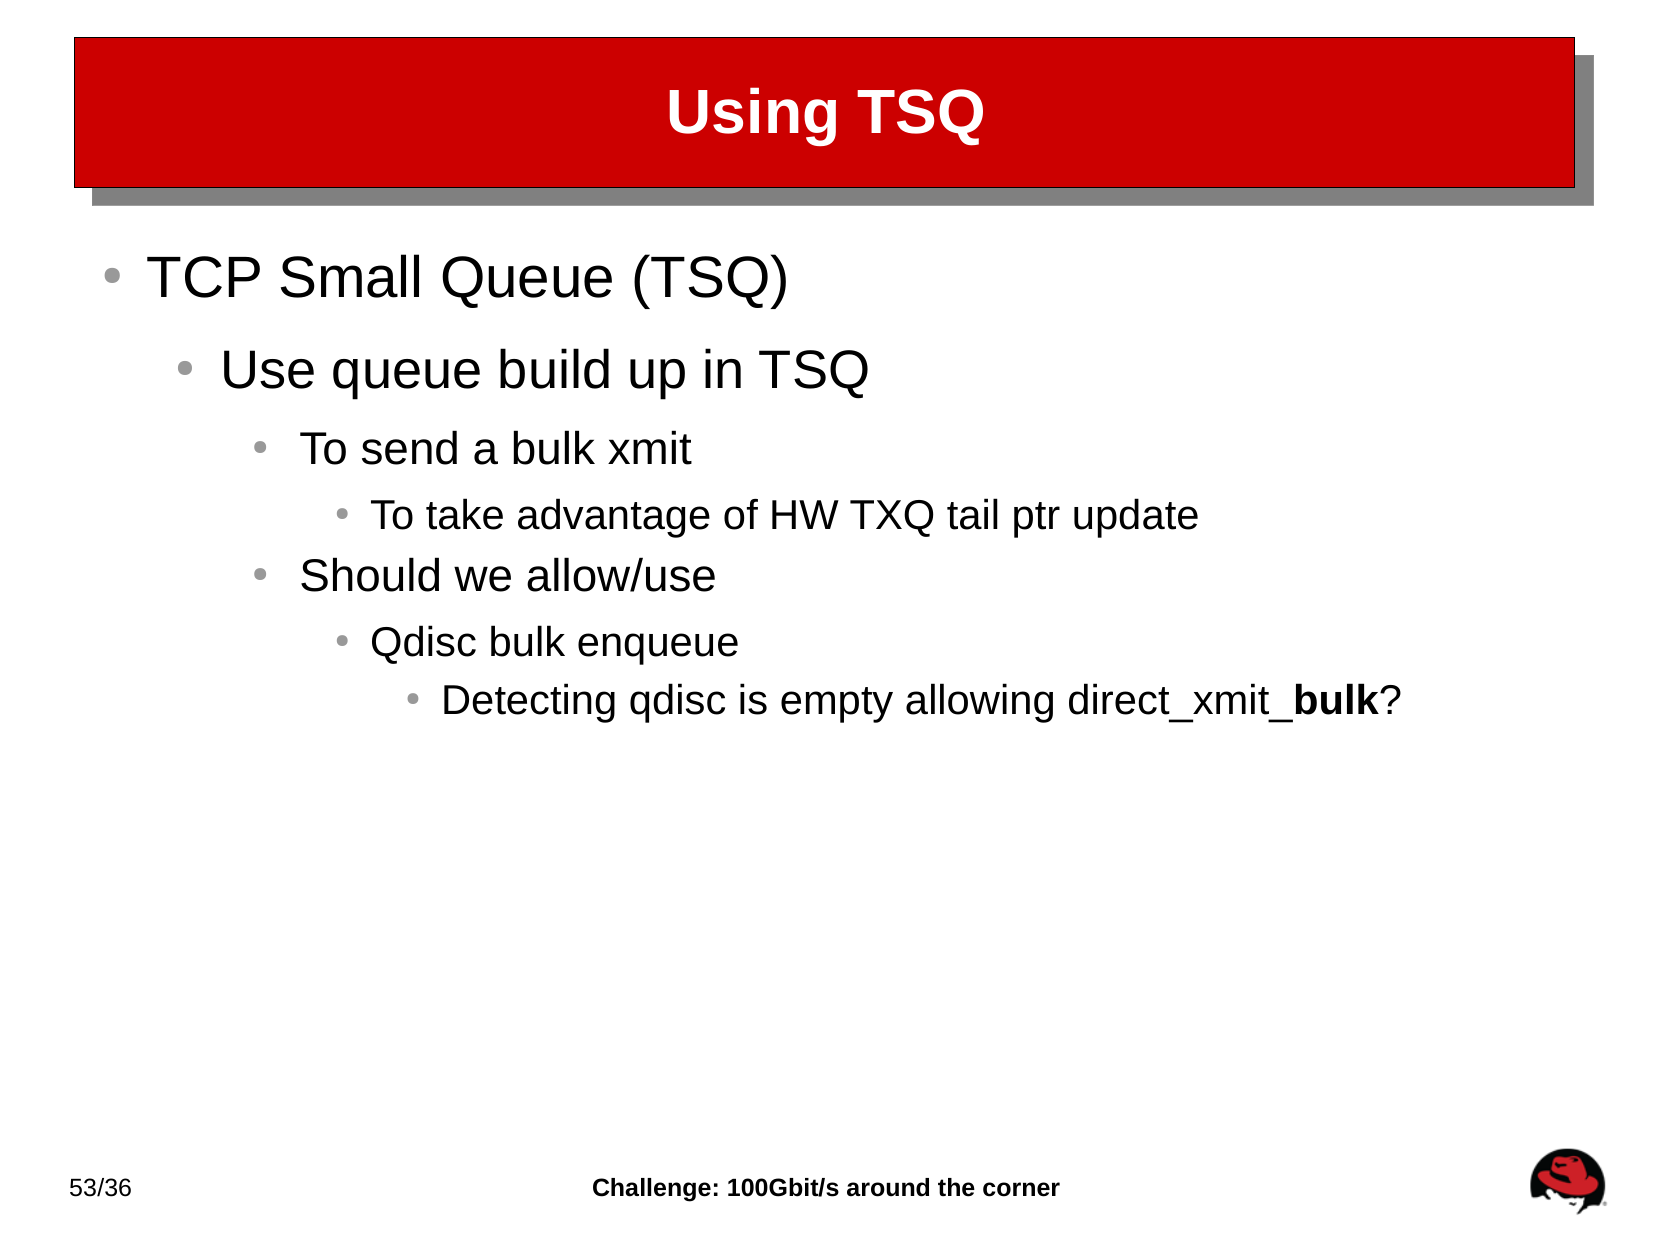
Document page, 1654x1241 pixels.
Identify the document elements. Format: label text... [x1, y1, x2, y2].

list TCP Small Queue (TSQ) Use queue build up in TSQ To send a bulk xmit To take advantage of HW TXQ tail ptr update Should we allow/use Qdisc bulk enqueue Detecting qdisc is empty allowing direct_xmit_bulk? [86, 244, 1575, 1039]
title Using TSQ [82, 37, 1571, 188]
picture [1529, 1146, 1613, 1224]
